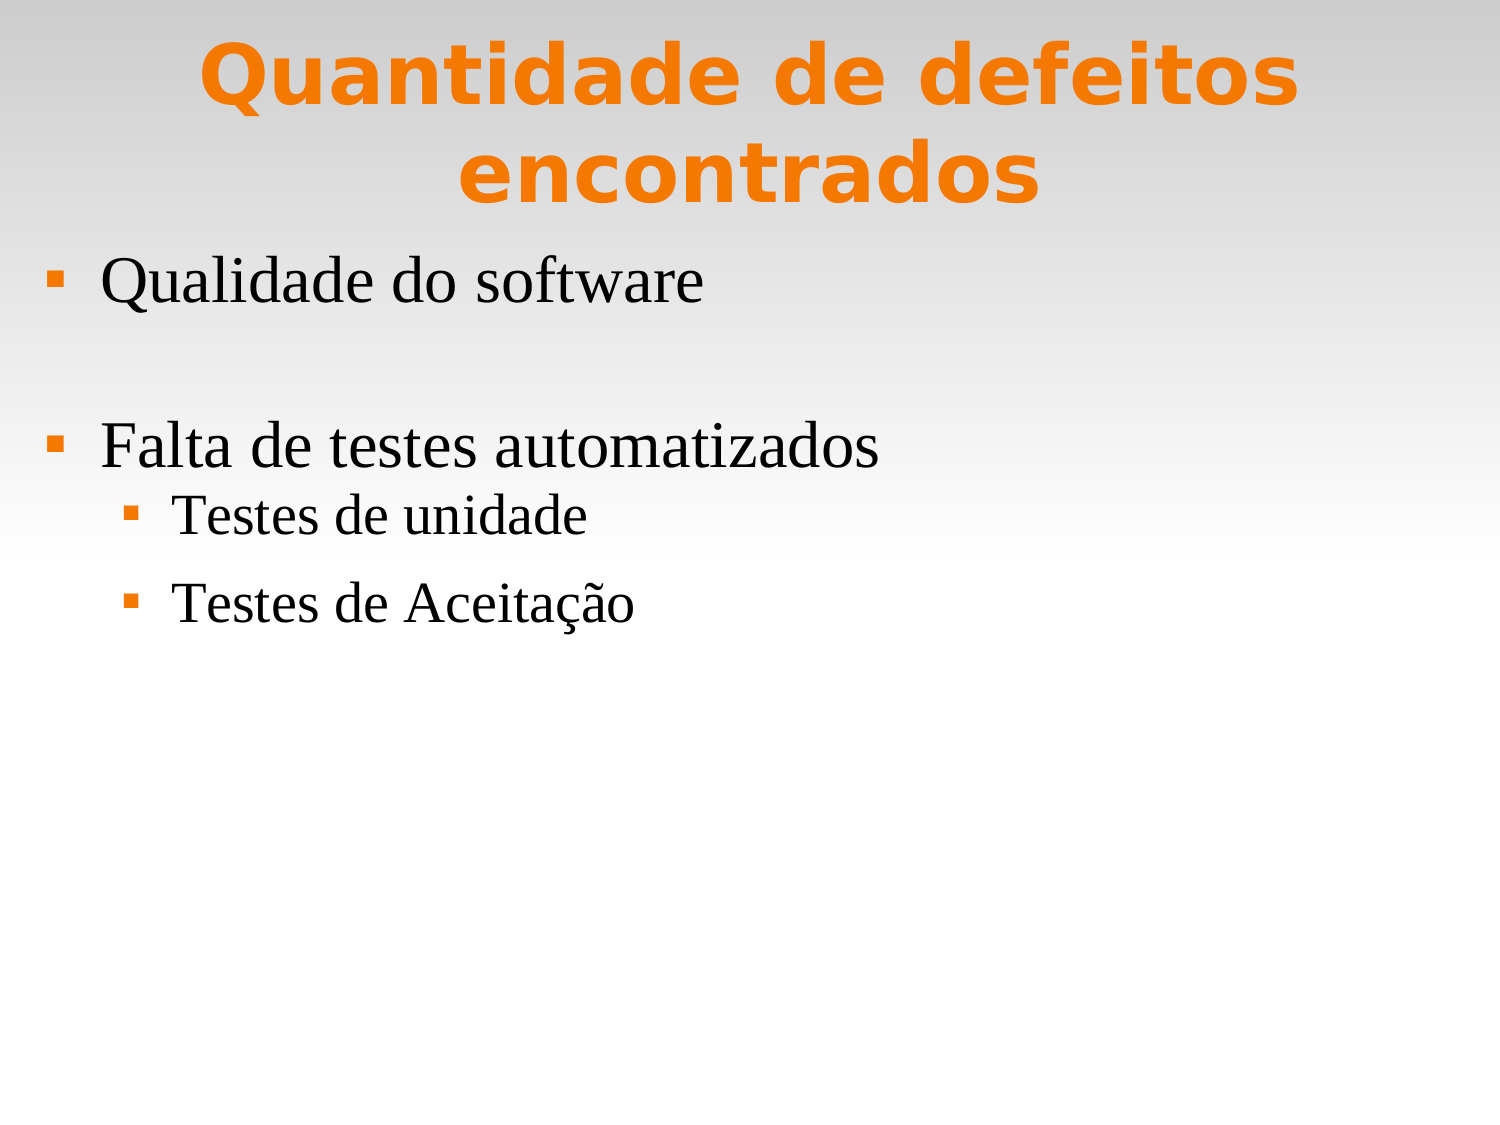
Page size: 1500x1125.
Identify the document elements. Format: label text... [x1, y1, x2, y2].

title Quantidade de defeitos encontrados [29, 20, 1471, 230]
list Qualidade do software Falta de testes automatizados Testes de unidade Testes de Aceitação [29, 243, 1471, 1047]
